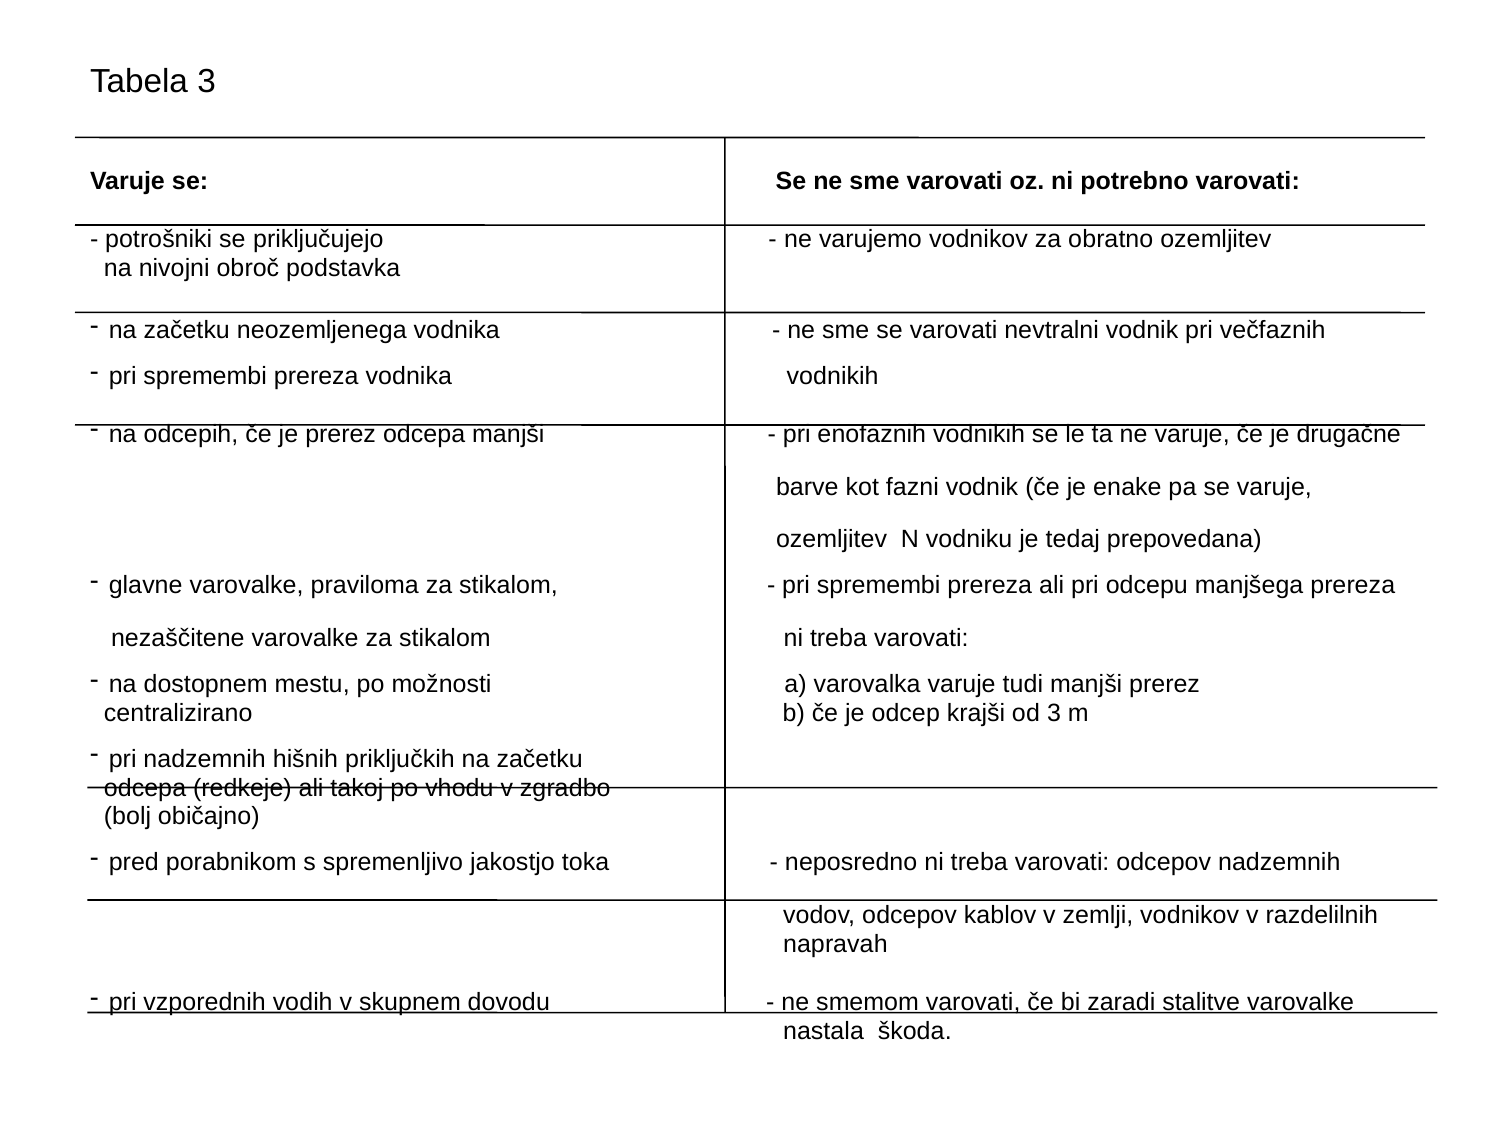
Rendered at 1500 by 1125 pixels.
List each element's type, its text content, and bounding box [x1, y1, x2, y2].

list Varuje se: Se ne sme varovati oz. ni potrebno varovati: - potrošniki se priključujejo - ne varujemo vodnikov za obratno ozemljitev na nivojni obroč podstavka na začetku neozemljenega vodnika - ne sme se varovati nevtralni vodnik pri večfaznih pri spremembi prereza vodnika vodnikih na odcepih, če je prerez odcepa manjši - pri enofaznih vodnikih se le ta ne varuje, če je drugačne barve kot fazni vodnik (če je enake pa se varuje, ozemljitev N vodniku je tedaj prepovedana) glavne varovalke, praviloma za stikalom, - pri spremembi prereza ali pri odcepu manjšega prereza nezaščitene varovalke za stikalom ni treba varovati: na dostopnem mestu, po možnosti a) varovalka varuje tudi manjši prerez centralizirano b) če je odcep krajši od 3 m pri nadzemnih hišnih priključkih na začetku odcepa (redkeje) ali takoj po vhodu v zgradbo (bolj običajno) pred porabnikom s spremenljivo jakostjo toka - neposredno ni treba varovati: odcepov nadzemnih vodov, odcepov kablov v zemlji, vodnikov v razdelilnih napravah pri vzporednih vodih v skupnem dovodu - ne smemom varovati, če bi zaradi stalitve varovalke nastala škoda. [75, 226, 724, 311]
title Tabela 3 [75, 45, 1425, 113]
list Varuje se: Se ne sme varovati oz. ni potrebno varovati: - potrošniki se priključujejo - ne varujemo vodnikov za obratno ozemljitev na nivojni obroč podstavka na začetku neozemljenega vodnika - ne sme se varovati nevtralni vodnik pri večfaznih pri spremembi prereza vodnika vodnikih na odcepih, če je prerez odcepa manjši - pri enofaznih vodnikih se le ta ne varuje, če je drugačne barve kot fazni vodnik (če je enake pa se varuje, ozemljitev N vodniku je tedaj prepovedana) glavne varovalke, praviloma za stikalom, - pri spremembi prereza ali pri odcepu manjšega prereza nezaščitene varovalke za stikalom ni treba varovati: na dostopnem mestu, po možnosti a) varovalka varuje tudi manjši prerez centralizirano b) če je odcep krajši od 3 m pri nadzemnih hišnih priključkih na začetku odcepa (redkeje) ali takoj po vhodu v zgradbo (bolj običajno) pred porabnikom s spremenljivo jakostjo toka - neposredno ni treba varovati: odcepov nadzemnih vodov, odcepov kablov v zemlji, vodnikov v razdelilnih napravah pri vzporednih vodih v skupnem dovodu - ne smemom varovati, če bi zaradi stalitve varovalke nastala škoda. [75, 314, 724, 424]
list Varuje se: Se ne sme varovati oz. ni potrebno varovati: - potrošniki se priključujejo - ne varujemo vodnikov za obratno ozemljitev na nivojni obroč podstavka na začetku neozemljenega vodnika - ne sme se varovati nevtralni vodnik pri večfaznih pri spremembi prereza vodnika vodnikih na odcepih, če je prerez odcepa manjši - pri enofaznih vodnikih se le ta ne varuje, če je drugačne barve kot fazni vodnik (če je enake pa se varuje, ozemljitev N vodniku je tedaj prepovedana) glavne varovalke, praviloma za stikalom, - pri spremembi prereza ali pri odcepu manjšega prereza nezaščitene varovalke za stikalom ni treba varovati: na dostopnem mestu, po možnosti a) varovalka varuje tudi manjši prerez centralizirano b) če je odcep krajši od 3 m pri nadzemnih hišnih priključkih na začetku odcepa (redkeje) ali takoj po vhodu v zgradbo (bolj običajno) pred porabnikom s spremenljivo jakostjo toka - neposredno ni treba varovati: odcepov nadzemnih vodov, odcepov kablov v zemlji, vodnikov v razdelilnih napravah pri vzporednih vodih v skupnem dovodu - ne smemom varovati, če bi zaradi stalitve varovalke nastala škoda. [726, 789, 1425, 899]
list Varuje se: Se ne sme varovati oz. ni potrebno varovati: - potrošniki se priključujejo - ne varujemo vodnikov za obratno ozemljitev na nivojni obroč podstavka na začetku neozemljenega vodnika - ne sme se varovati nevtralni vodnik pri večfaznih pri spremembi prereza vodnika vodnikih na odcepih, če je prerez odcepa manjši - pri enofaznih vodnikih se le ta ne varuje, če je drugačne barve kot fazni vodnik (če je enake pa se varuje, ozemljitev N vodniku je tedaj prepovedana) glavne varovalke, praviloma za stikalom, - pri spremembi prereza ali pri odcepu manjšega prereza nezaščitene varovalke za stikalom ni treba varovati: na dostopnem mestu, po možnosti a) varovalka varuje tudi manjši prerez centralizirano b) če je odcep krajši od 3 m pri nadzemnih hišnih priključkih na začetku odcepa (redkeje) ali takoj po vhodu v zgradbo (bolj običajno) pred porabnikom s spremenljivo jakostjo toka - neposredno ni treba varovati: odcepov nadzemnih vodov, odcepov kablov v zemlji, vodnikov v razdelilnih napravah pri vzporednih vodih v skupnem dovodu - ne smemom varovati, če bi zaradi stalitve varovalke nastala škoda. [726, 426, 1425, 786]
list Varuje se: Se ne sme varovati oz. ni potrebno varovati: - potrošniki se priključujejo - ne varujemo vodnikov za obratno ozemljitev na nivojni obroč podstavka na začetku neozemljenega vodnika - ne sme se varovati nevtralni vodnik pri večfaznih pri spremembi prereza vodnika vodnikih na odcepih, če je prerez odcepa manjši - pri enofaznih vodnikih se le ta ne varuje, če je drugačne barve kot fazni vodnik (če je enake pa se varuje, ozemljitev N vodniku je tedaj prepovedana) glavne varovalke, praviloma za stikalom, - pri spremembi prereza ali pri odcepu manjšega prereza nezaščitene varovalke za stikalom ni treba varovati: na dostopnem mestu, po možnosti a) varovalka varuje tudi manjši prerez centralizirano b) če je odcep krajši od 3 m pri nadzemnih hišnih priključkih na začetku odcepa (redkeje) ali takoj po vhodu v zgradbo (bolj običajno) pred porabnikom s spremenljivo jakostjo toka - neposredno ni treba varovati: odcepov nadzemnih vodov, odcepov kablov v zemlji, vodnikov v razdelilnih napravah pri vzporednih vodih v skupnem dovodu - ne smemom varovati, če bi zaradi stalitve varovalke nastala škoda. [726, 314, 1425, 424]
list Varuje se: Se ne sme varovati oz. ni potrebno varovati: - potrošniki se priključujejo - ne varujemo vodnikov za obratno ozemljitev na nivojni obroč podstavka na začetku neozemljenega vodnika - ne sme se varovati nevtralni vodnik pri večfaznih pri spremembi prereza vodnika vodnikih na odcepih, če je prerez odcepa manjši - pri enofaznih vodnikih se le ta ne varuje, če je drugačne barve kot fazni vodnik (če je enake pa se varuje, ozemljitev N vodniku je tedaj prepovedana) glavne varovalke, praviloma za stikalom, - pri spremembi prereza ali pri odcepu manjšega prereza nezaščitene varovalke za stikalom ni treba varovati: na dostopnem mestu, po možnosti a) varovalka varuje tudi manjši prerez centralizirano b) če je odcep krajši od 3 m pri nadzemnih hišnih priključkih na začetku odcepa (redkeje) ali takoj po vhodu v zgradbo (bolj običajno) pred porabnikom s spremenljivo jakostjo toka - neposredno ni treba varovati: odcepov nadzemnih vodov, odcepov kablov v zemlji, vodnikov v razdelilnih napravah pri vzporednih vodih v skupnem dovodu - ne smemom varovati, če bi zaradi stalitve varovalke nastala škoda. [75, 426, 724, 988]
list Varuje se: Se ne sme varovati oz. ni potrebno varovati: - potrošniki se priključujejo - ne varujemo vodnikov za obratno ozemljitev na nivojni obroč podstavka na začetku neozemljenega vodnika - ne sme se varovati nevtralni vodnik pri večfaznih pri spremembi prereza vodnika vodnikih na odcepih, če je prerez odcepa manjši - pri enofaznih vodnikih se le ta ne varuje, če je drugačne barve kot fazni vodnik (če je enake pa se varuje, ozemljitev N vodniku je tedaj prepovedana) glavne varovalke, praviloma za stikalom, - pri spremembi prereza ali pri odcepu manjšega prereza nezaščitene varovalke za stikalom ni treba varovati: na dostopnem mestu, po možnosti a) varovalka varuje tudi manjši prerez centralizirano b) če je odcep krajši od 3 m pri nadzemnih hišnih priključkih na začetku odcepa (redkeje) ali takoj po vhodu v zgradbo (bolj običajno) pred porabnikom s spremenljivo jakostjo toka - neposredno ni treba varovati: odcepov nadzemnih vodov, odcepov kablov v zemlji, vodnikov v razdelilnih napravah pri vzporednih vodih v skupnem dovodu - ne smemom varovati, če bi zaradi stalitve varovalke nastala škoda. [75, 162, 724, 224]
list Varuje se: Se ne sme varovati oz. ni potrebno varovati: - potrošniki se priključujejo - ne varujemo vodnikov za obratno ozemljitev na nivojni obroč podstavka na začetku neozemljenega vodnika - ne sme se varovati nevtralni vodnik pri večfaznih pri spremembi prereza vodnika vodnikih na odcepih, če je prerez odcepa manjši - pri enofaznih vodnikih se le ta ne varuje, če je drugačne barve kot fazni vodnik (če je enake pa se varuje, ozemljitev N vodniku je tedaj prepovedana) glavne varovalke, praviloma za stikalom, - pri spremembi prereza ali pri odcepu manjšega prereza nezaščitene varovalke za stikalom ni treba varovati: na dostopnem mestu, po možnosti a) varovalka varuje tudi manjši prerez centralizirano b) če je odcep krajši od 3 m pri nadzemnih hišnih priključkih na začetku odcepa (redkeje) ali takoj po vhodu v zgradbo (bolj običajno) pred porabnikom s spremenljivo jakostjo toka - neposredno ni treba varovati: odcepov nadzemnih vodov, odcepov kablov v zemlji, vodnikov v razdelilnih napravah pri vzporednih vodih v skupnem dovodu - ne smemom varovati, če bi zaradi stalitve varovalke nastala škoda. [726, 162, 1425, 224]
list Varuje se: Se ne sme varovati oz. ni potrebno varovati: - potrošniki se priključujejo - ne varujemo vodnikov za obratno ozemljitev na nivojni obroč podstavka na začetku neozemljenega vodnika - ne sme se varovati nevtralni vodnik pri večfaznih pri spremembi prereza vodnika vodnikih na odcepih, če je prerez odcepa manjši - pri enofaznih vodnikih se le ta ne varuje, če je drugačne barve kot fazni vodnik (če je enake pa se varuje, ozemljitev N vodniku je tedaj prepovedana) glavne varovalke, praviloma za stikalom, - pri spremembi prereza ali pri odcepu manjšega prereza nezaščitene varovalke za stikalom ni treba varovati: na dostopnem mestu, po možnosti a) varovalka varuje tudi manjši prerez centralizirano b) če je odcep krajši od 3 m pri nadzemnih hišnih priključkih na začetku odcepa (redkeje) ali takoj po vhodu v zgradbo (bolj običajno) pred porabnikom s spremenljivo jakostjo toka - neposredno ni treba varovati: odcepov nadzemnih vodov, odcepov kablov v zemlji, vodnikov v razdelilnih napravah pri vzporednih vodih v skupnem dovodu - ne smemom varovati, če bi zaradi stalitve varovalke nastala škoda. [726, 226, 1425, 311]
list Varuje se: Se ne sme varovati oz. ni potrebno varovati: - potrošniki se priključujejo - ne varujemo vodnikov za obratno ozemljitev na nivojni obroč podstavka na začetku neozemljenega vodnika - ne sme se varovati nevtralni vodnik pri večfaznih pri spremembi prereza vodnika vodnikih na odcepih, če je prerez odcepa manjši - pri enofaznih vodnikih se le ta ne varuje, če je drugačne barve kot fazni vodnik (če je enake pa se varuje, ozemljitev N vodniku je tedaj prepovedana) glavne varovalke, praviloma za stikalom, - pri spremembi prereza ali pri odcepu manjšega prereza nezaščitene varovalke za stikalom ni treba varovati: na dostopnem mestu, po možnosti a) varovalka varuje tudi manjši prerez centralizirano b) če je odcep krajši od 3 m pri nadzemnih hišnih priključkih na začetku odcepa (redkeje) ali takoj po vhodu v zgradbo (bolj običajno) pred porabnikom s spremenljivo jakostjo toka - neposredno ni treba varovati: odcepov nadzemnih vodov, odcepov kablov v zemlji, vodnikov v razdelilnih napravah pri vzporednih vodih v skupnem dovodu - ne smemom varovati, če bi zaradi stalitve varovalke nastala škoda. [726, 901, 1425, 988]
